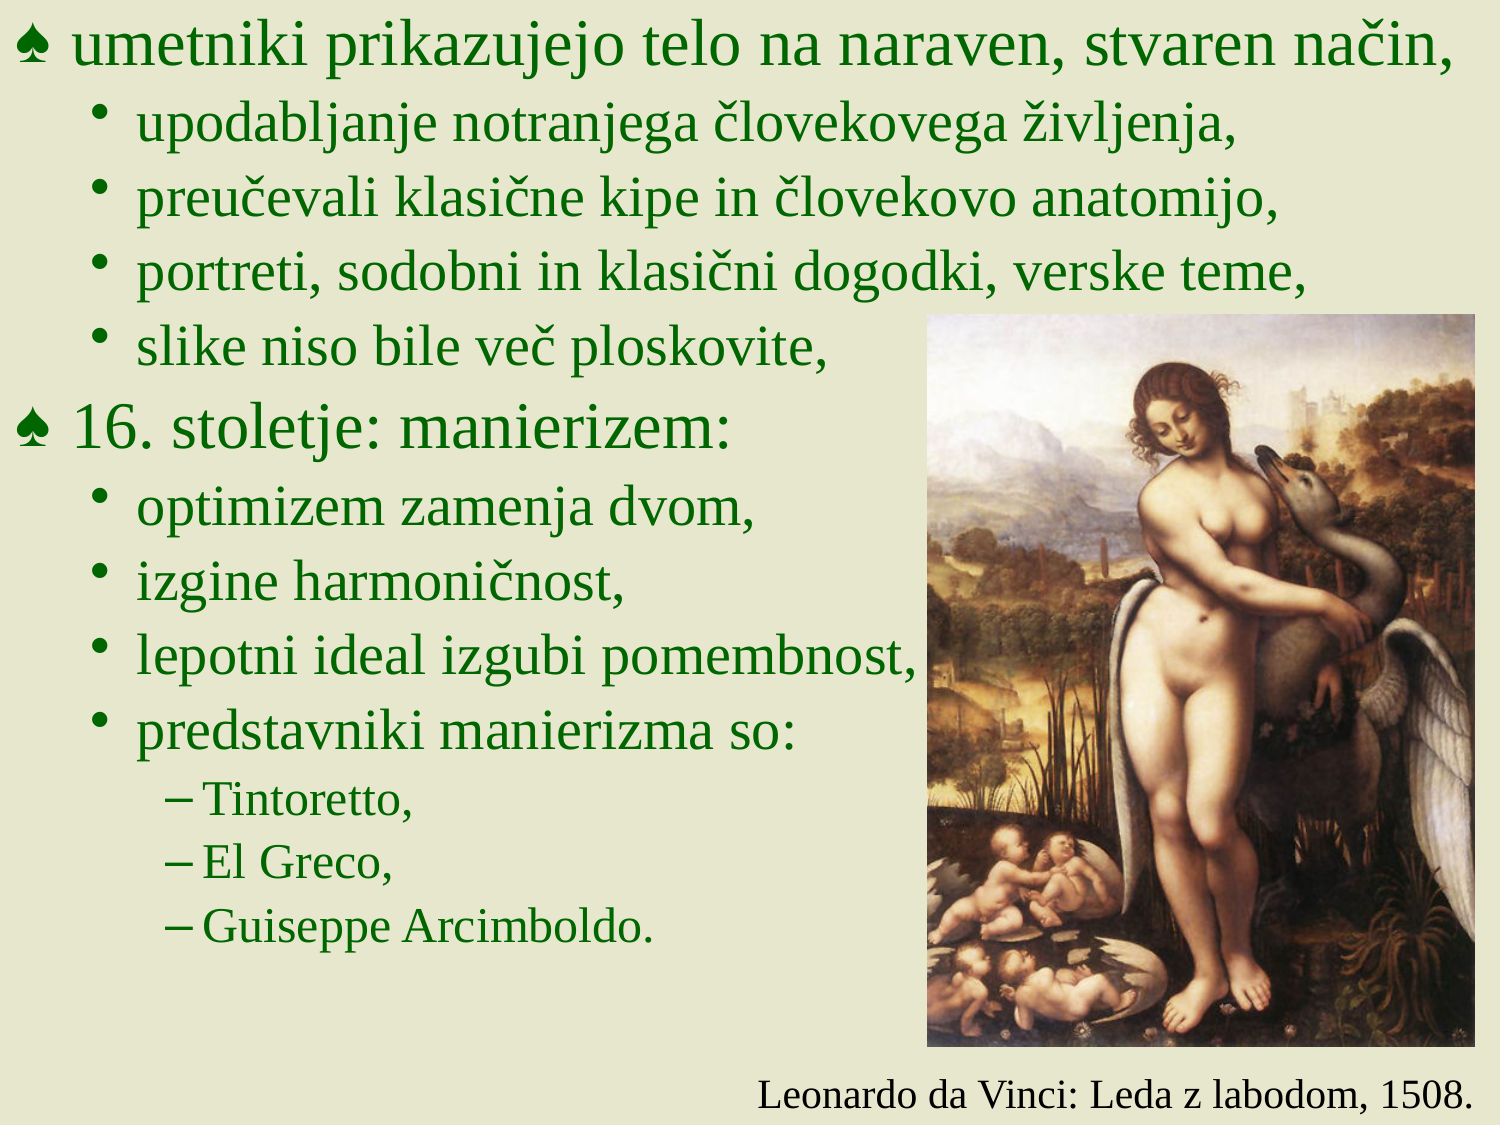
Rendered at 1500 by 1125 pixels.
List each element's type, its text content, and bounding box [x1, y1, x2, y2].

picture [0, 314, 1500, 1125]
text_box Leonardo da Vinci: Leda z labodom, 1508. [731, 1059, 1500, 1125]
list umetniki prikazujejo telo na naraven, stvaren način, upodabljanje notranjega človekovega življenja, preučevali klasične kipe in človekovo anatomijo, portreti, sodobni in klasični dogodki, verske teme, slike niso bile več ploskovite, 16. stoletje: manierizem: optimizem zamenja dvom, izgine harmoničnost, lepotni ideal izgubi pomembnost, predstavniki manierizma so: Tintoretto, El Greco, Guiseppe Arcimboldo. [0, 0, 1500, 1035]
